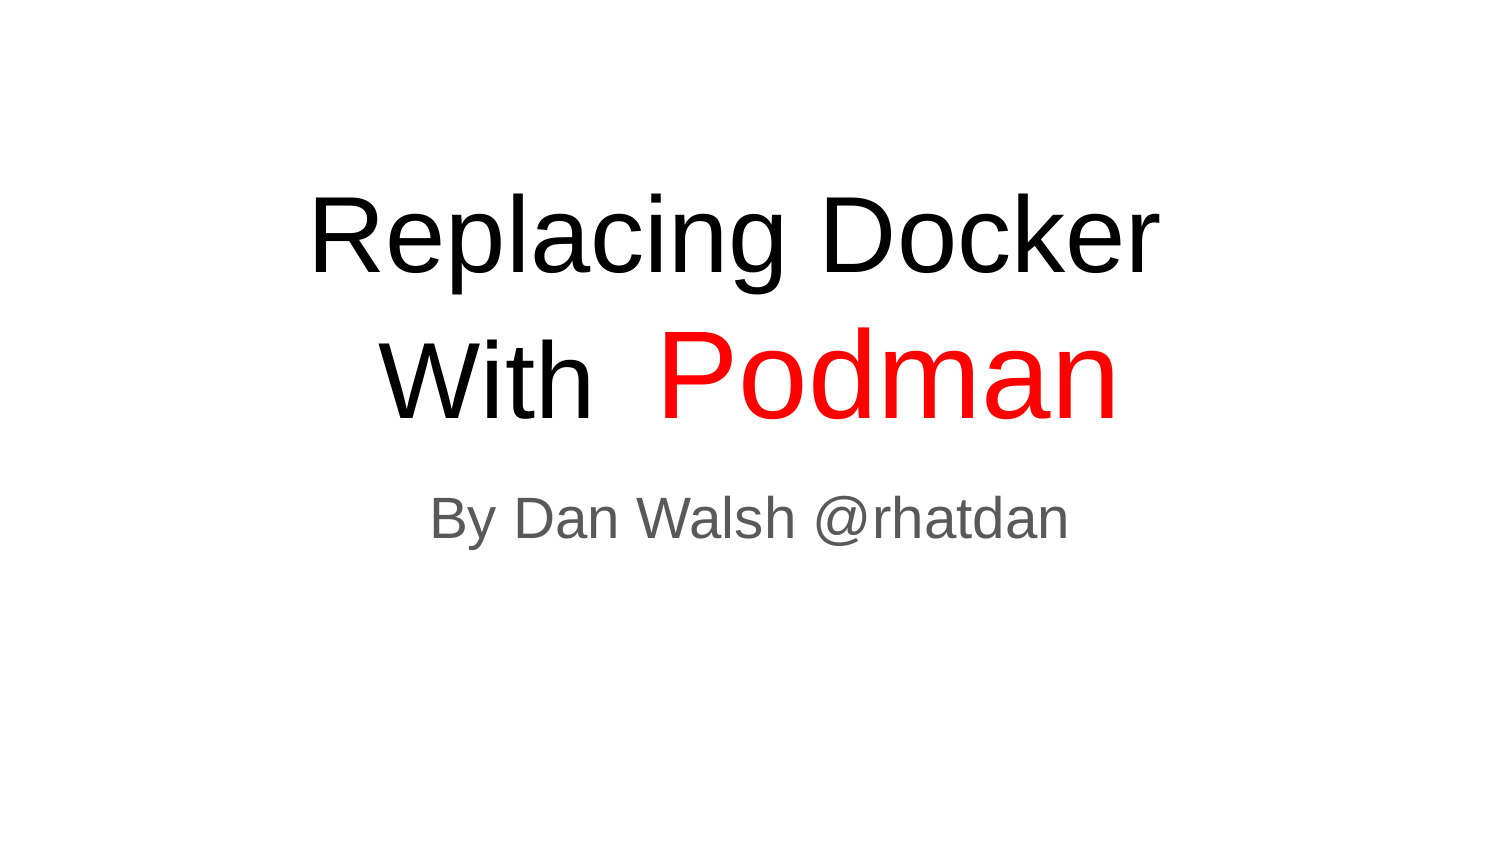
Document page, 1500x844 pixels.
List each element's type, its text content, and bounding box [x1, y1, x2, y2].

subtitle By Dan Walsh @rhatdan [51, 464, 1449, 595]
title Replacing Docker With Podman [51, 122, 1449, 459]
